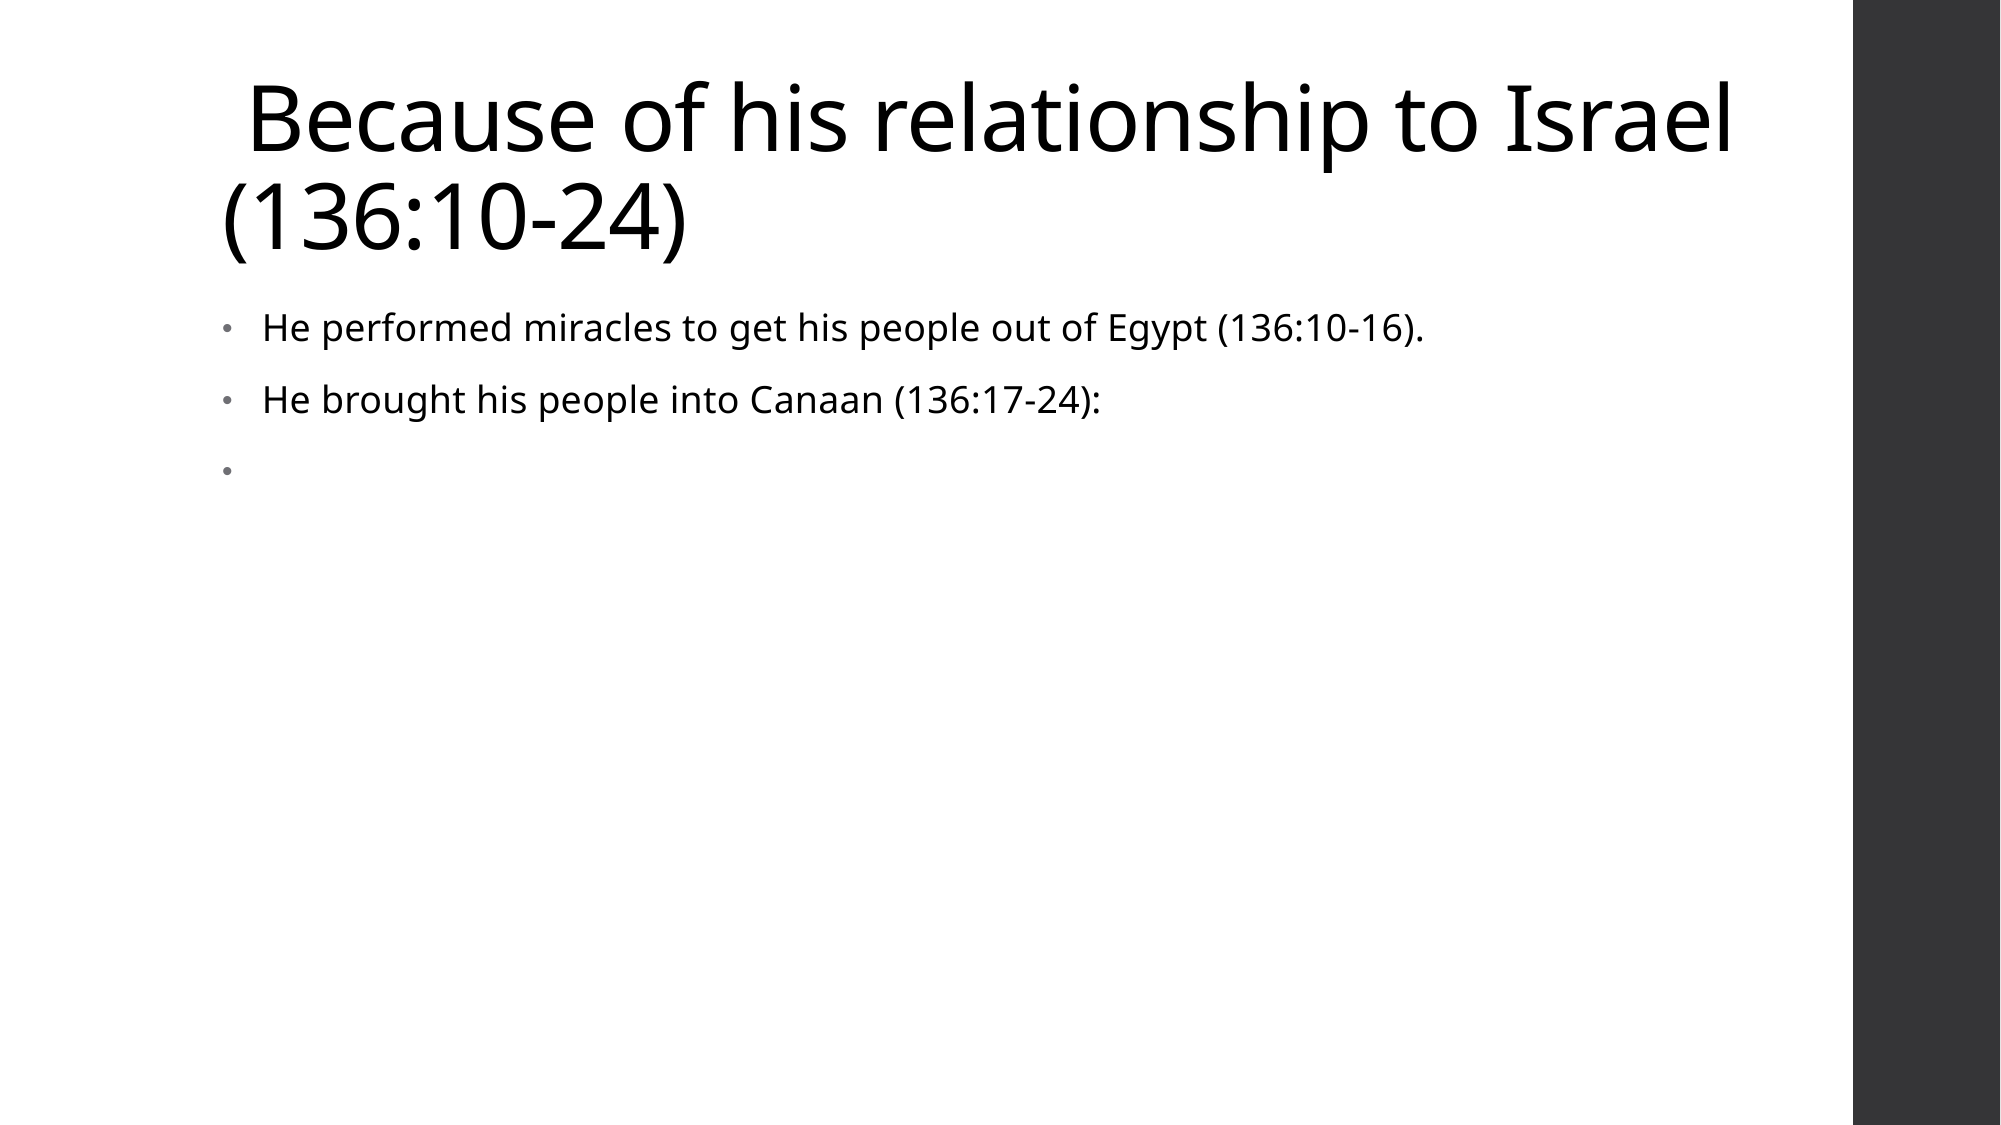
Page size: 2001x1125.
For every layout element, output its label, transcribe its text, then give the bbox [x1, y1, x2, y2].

title Because of his relationship to Israel (136:10-24) [206, 60, 1797, 278]
list He performed miracles to get his people out of Egypt (136:10-16). He brought his people into Canaan (136:17-24): [206, 299, 1617, 1014]
